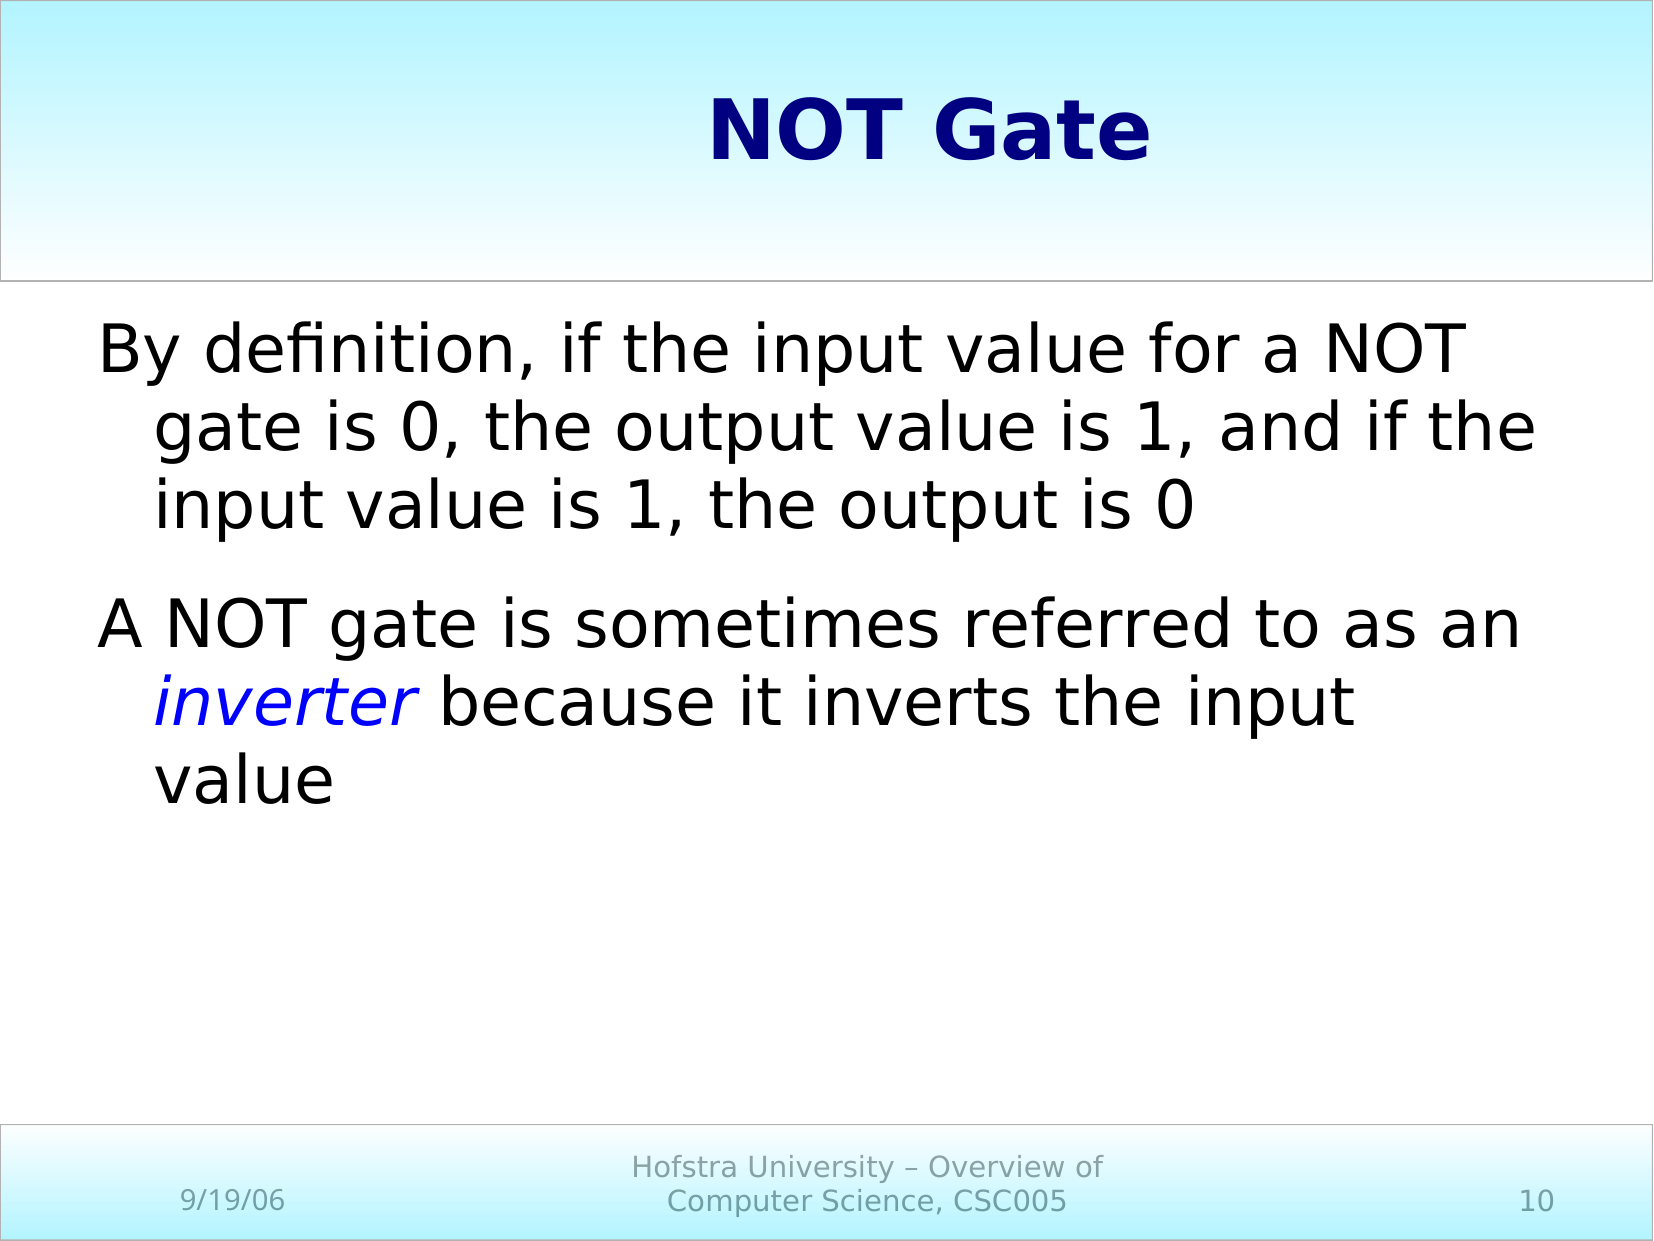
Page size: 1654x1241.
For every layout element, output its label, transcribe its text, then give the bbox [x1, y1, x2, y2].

list By definition, if the input value for a NOT gate is 0, the output value is 1, and if the input value is 1, the output is 0 A NOT gate is sometimes referred to as an inverter because it inverts the input value [82, 303, 1571, 1131]
title NOT Gate [247, 27, 1612, 235]
